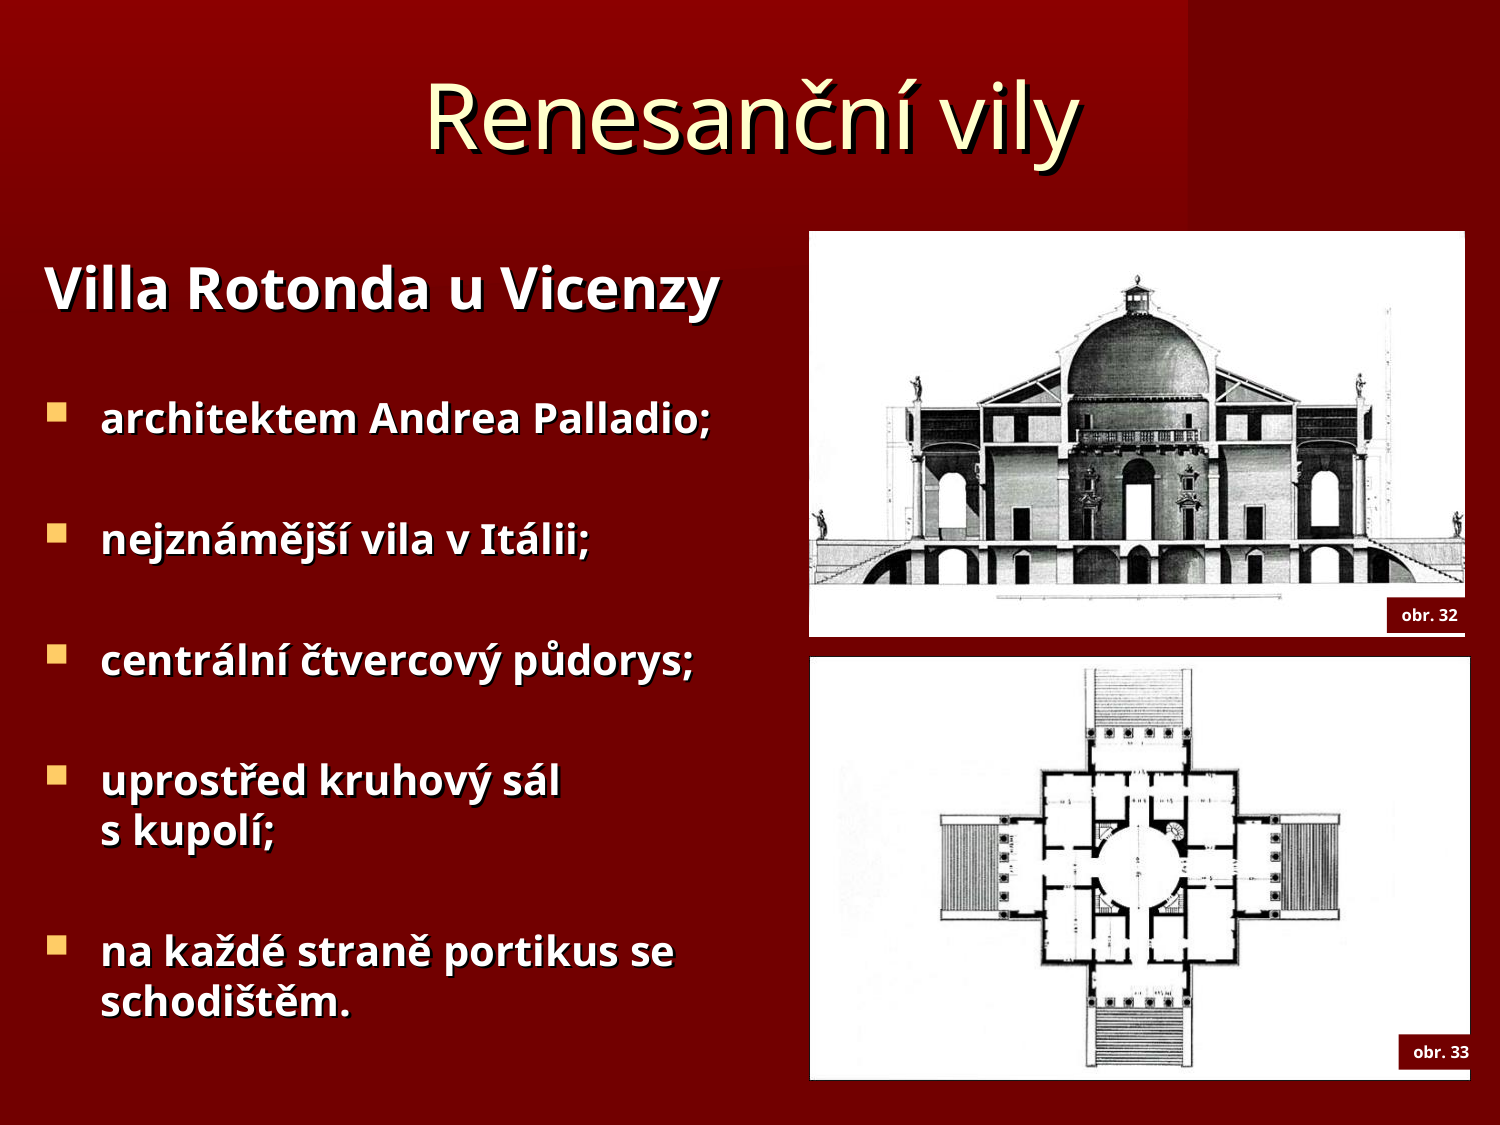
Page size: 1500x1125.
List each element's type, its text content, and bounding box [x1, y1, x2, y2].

list Villa Rotonda u Vicenzy architektem Andrea Palladio; nejznámější vila v Itálii; centrální čtvercový půdorys; uprostřed kruhový sál s kupolí; na každé straně portikus se schodištěm. [29, 243, 762, 1125]
text_box [809, 231, 1465, 638]
text_box obr. 33 [1398, 1034, 1485, 1070]
text_box [809, 657, 1471, 1081]
title Renesanční vily [76, 18, 1427, 207]
text_box obr. 32 [1386, 597, 1473, 633]
